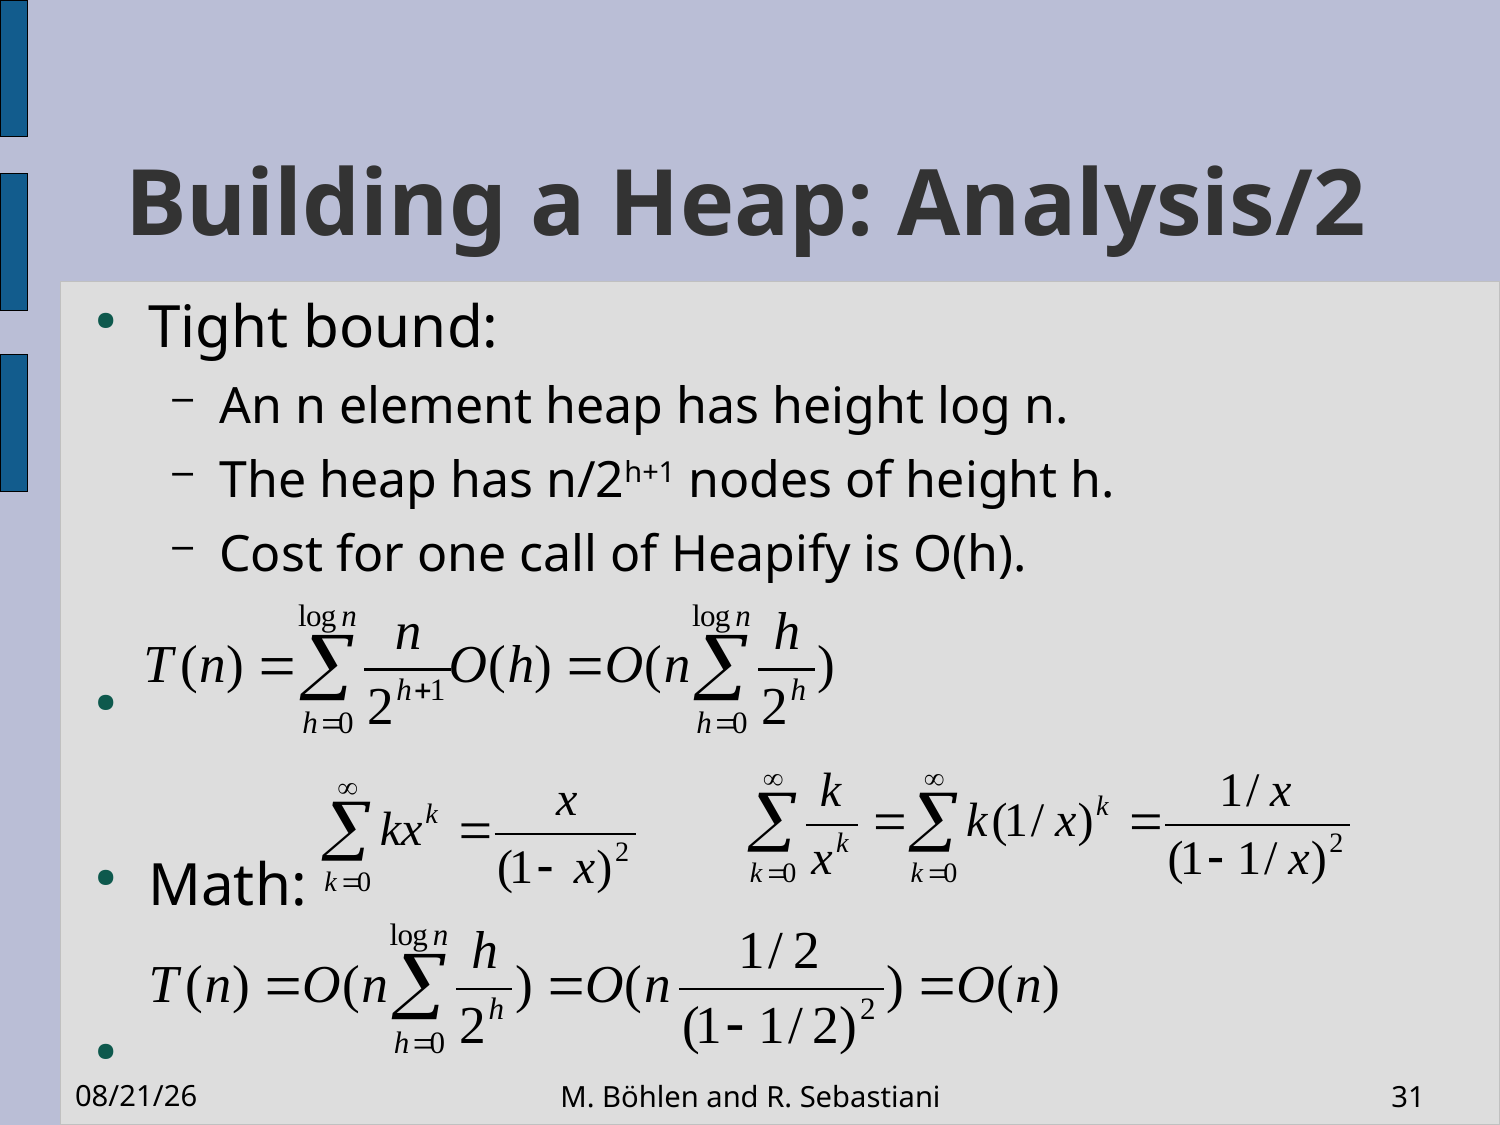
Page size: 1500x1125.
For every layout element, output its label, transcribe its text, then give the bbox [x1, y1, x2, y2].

chart [740, 756, 1359, 893]
title Building a Heap: Analysis/2 [110, 67, 1392, 271]
chart [314, 765, 645, 902]
chart [143, 908, 1070, 1065]
chart [138, 589, 844, 745]
list Tight bound: An n element heap has height log n. The heap has n/2h+1 nodes of height h. Cost for one call of Heapify is O(h). Math: [62, 283, 1344, 1030]
